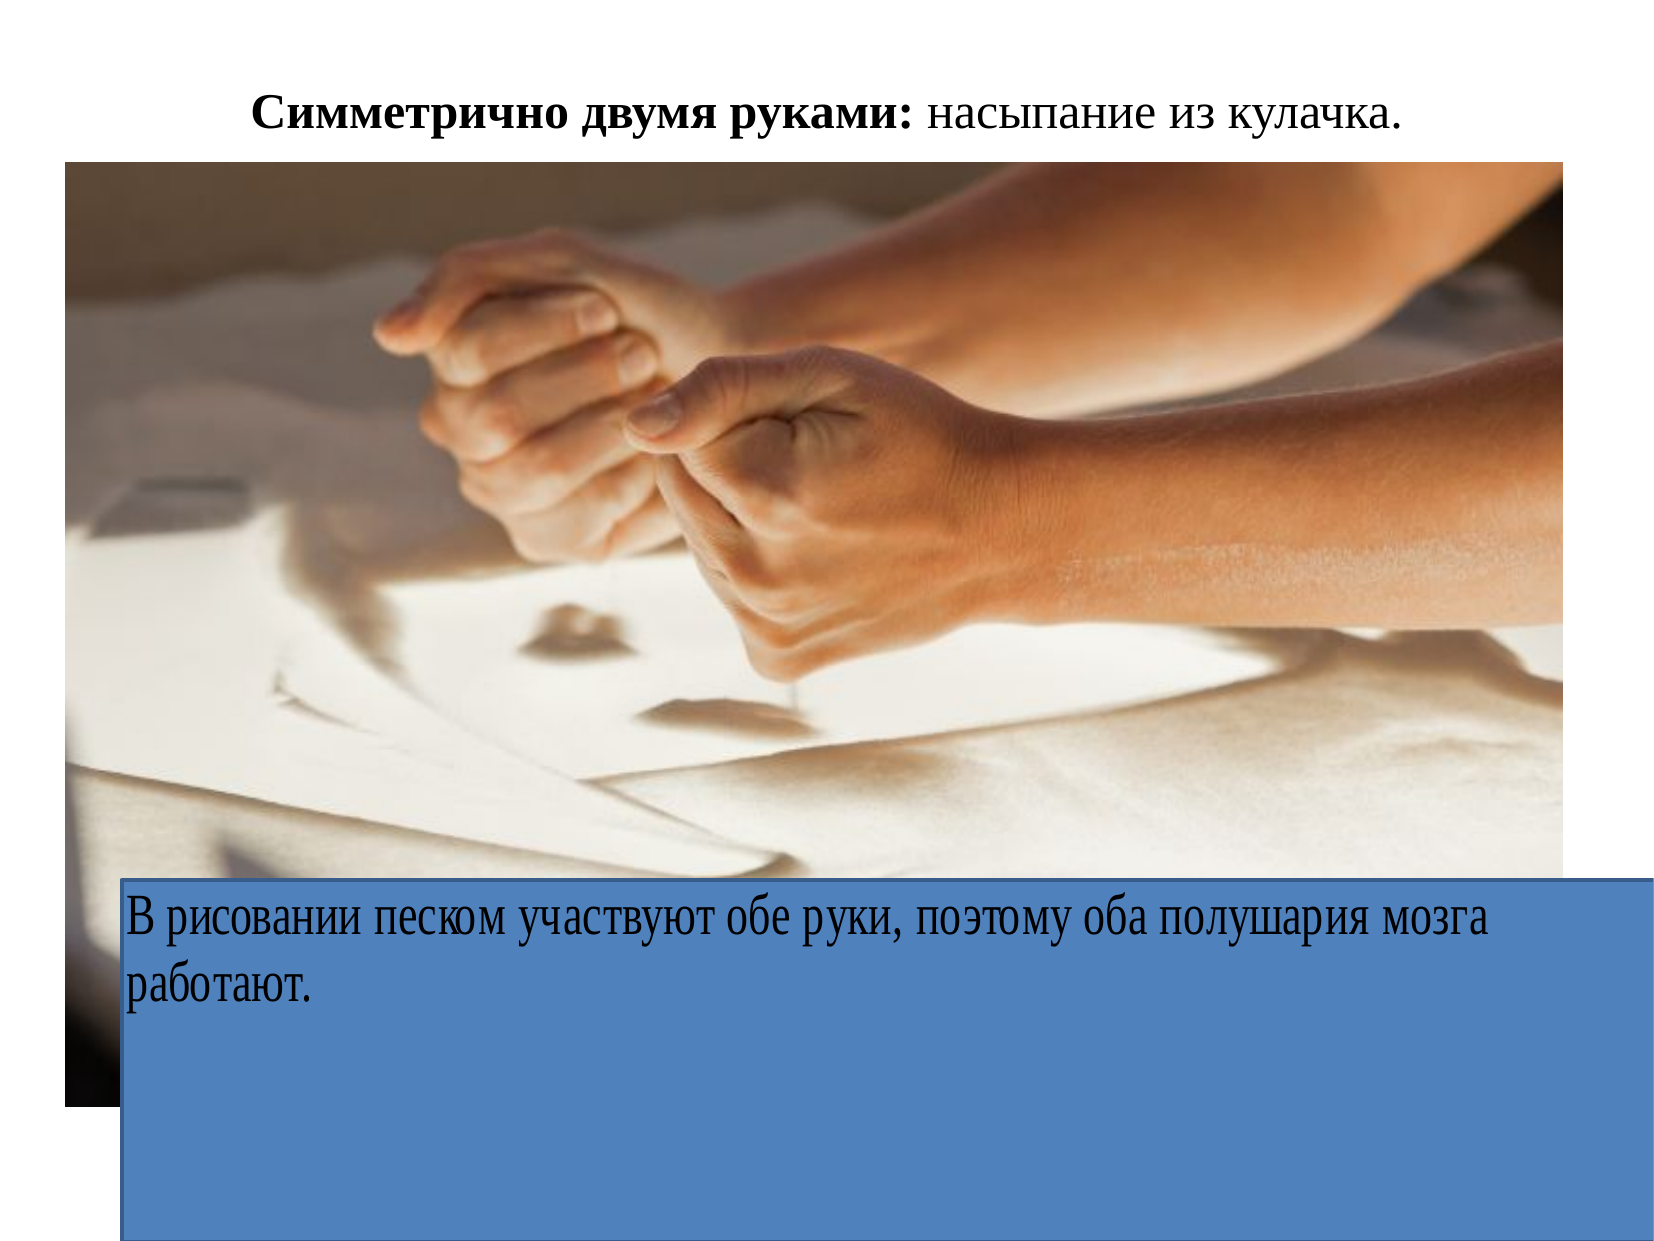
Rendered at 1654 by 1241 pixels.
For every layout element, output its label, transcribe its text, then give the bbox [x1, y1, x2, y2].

picture [65, 162, 1563, 1107]
chart [123, 882, 1654, 1241]
title Симметрично двумя руками: насыпание из кулачка. [82, 22, 1571, 196]
